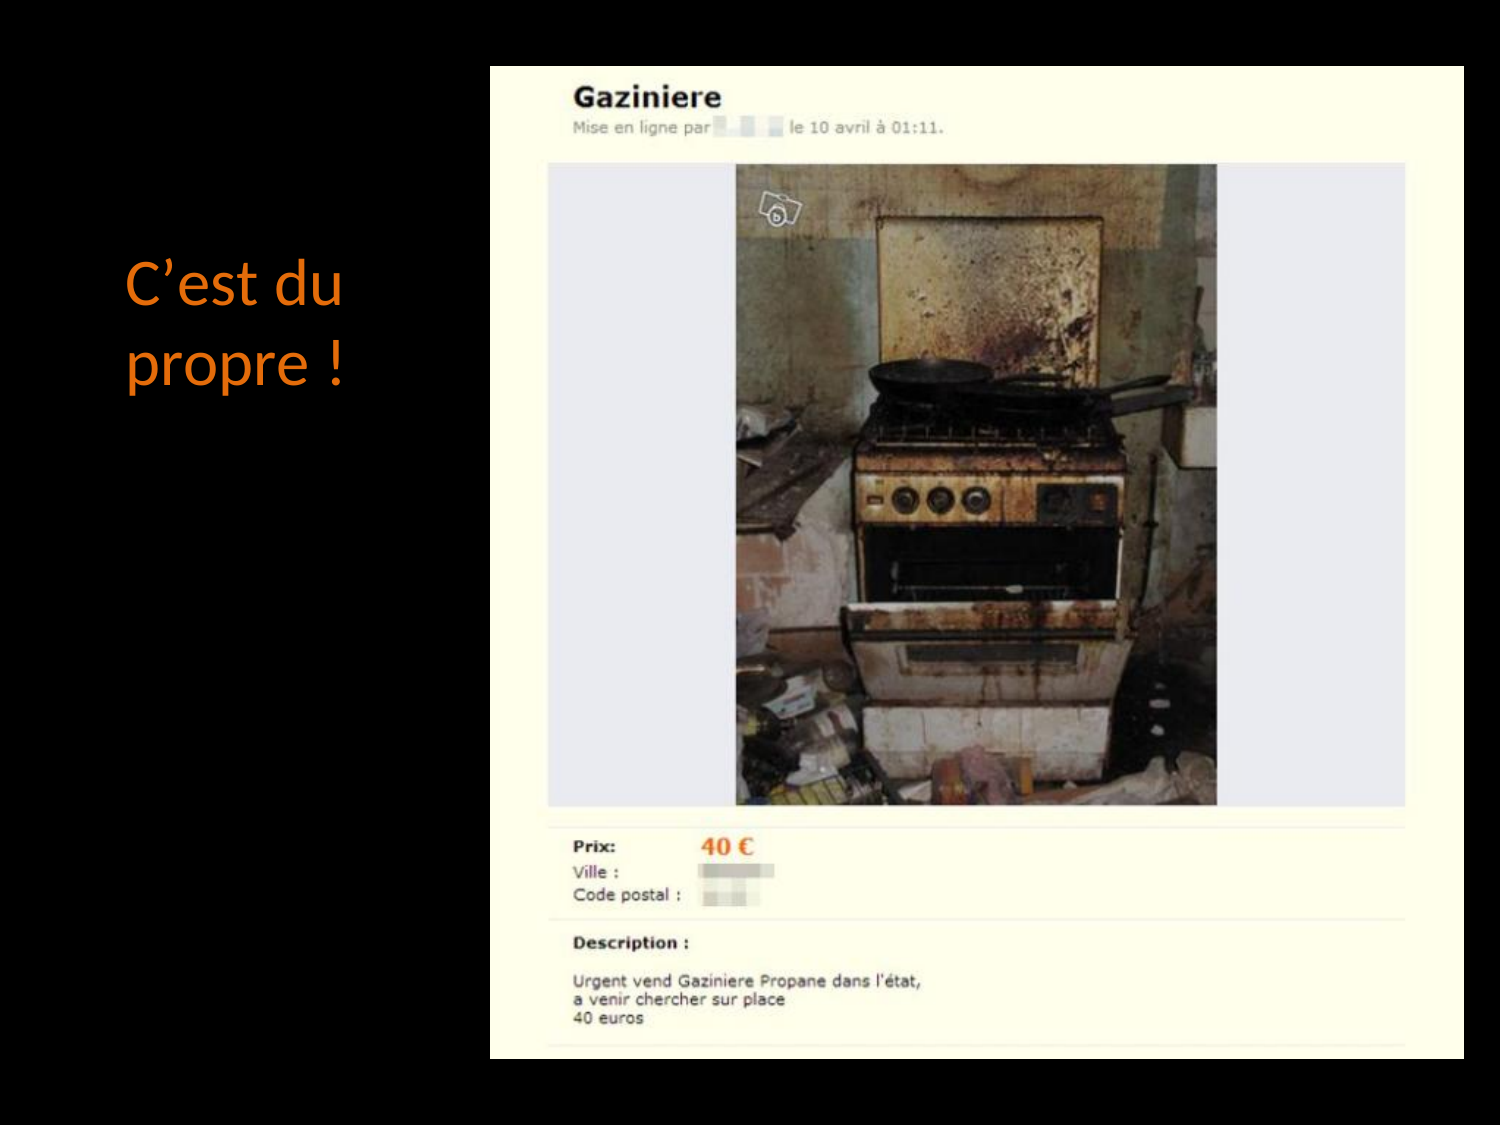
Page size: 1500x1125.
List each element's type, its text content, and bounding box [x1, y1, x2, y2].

picture [490, 66, 1464, 1059]
list C’est du propre ! [110, 231, 490, 934]
